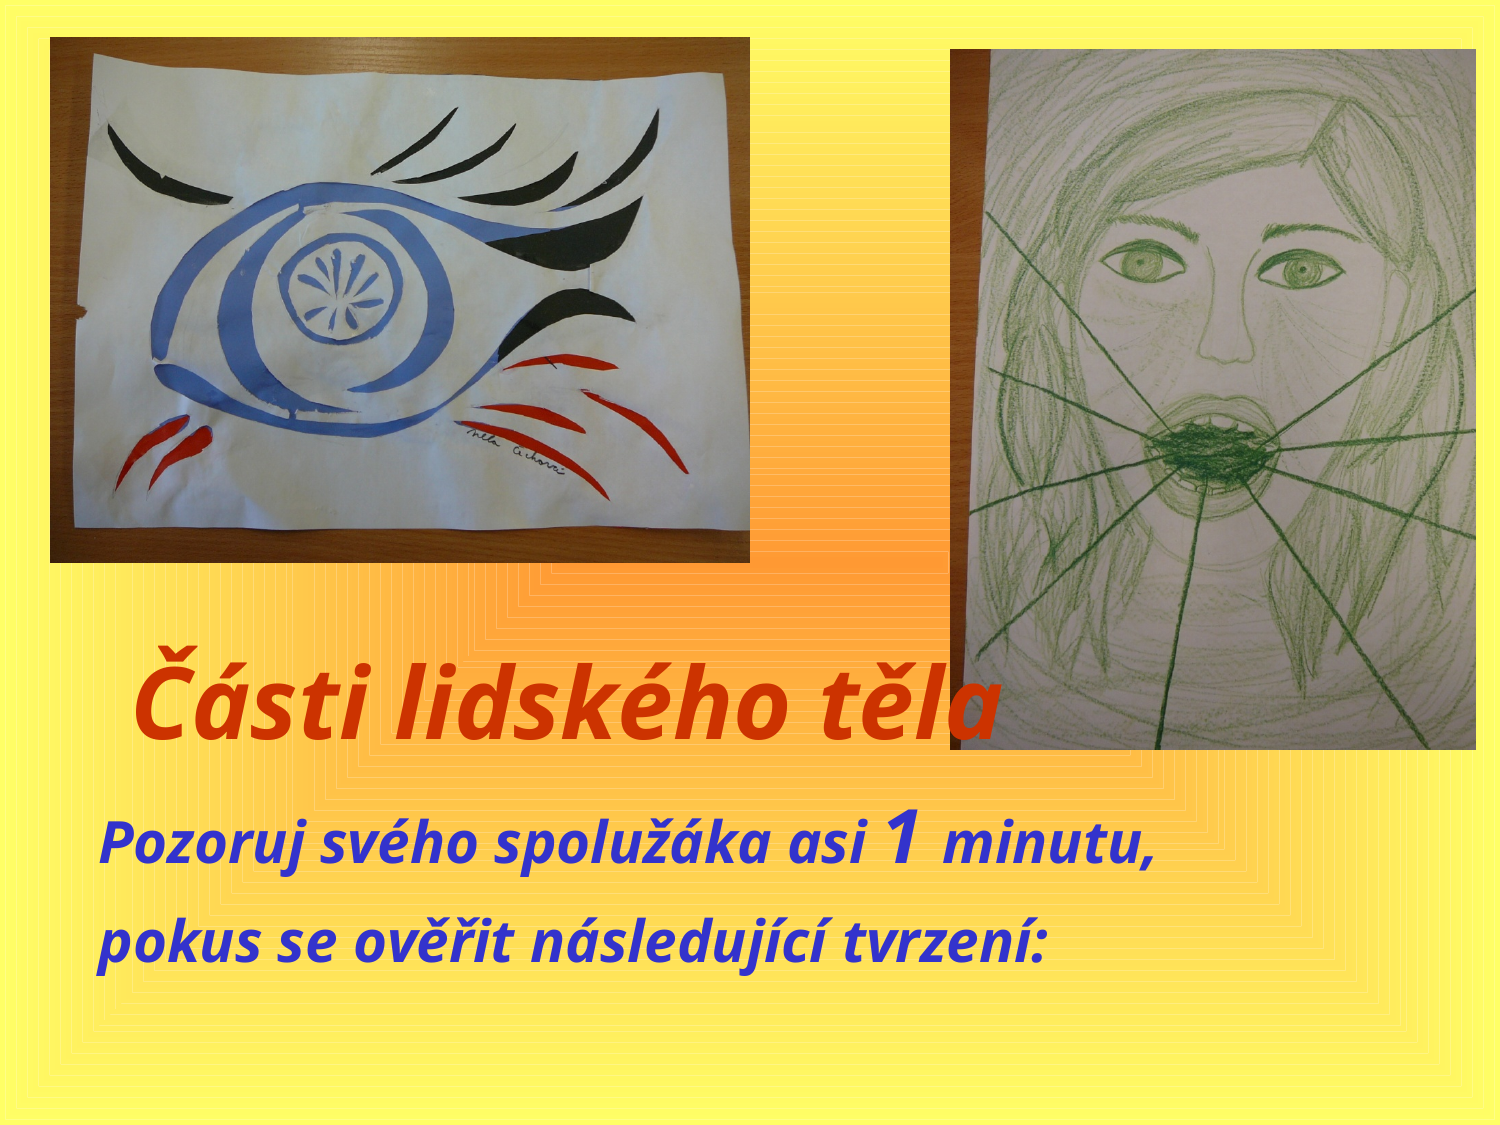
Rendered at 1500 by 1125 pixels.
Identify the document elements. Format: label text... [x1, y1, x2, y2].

text_box [950, 50, 1476, 751]
list Části lidského těla Pozoruj svého spolužáka asi 1 minutu, pokus se ověřit následující tvrzení: [37, 624, 1300, 1072]
text_box [50, 37, 751, 563]
